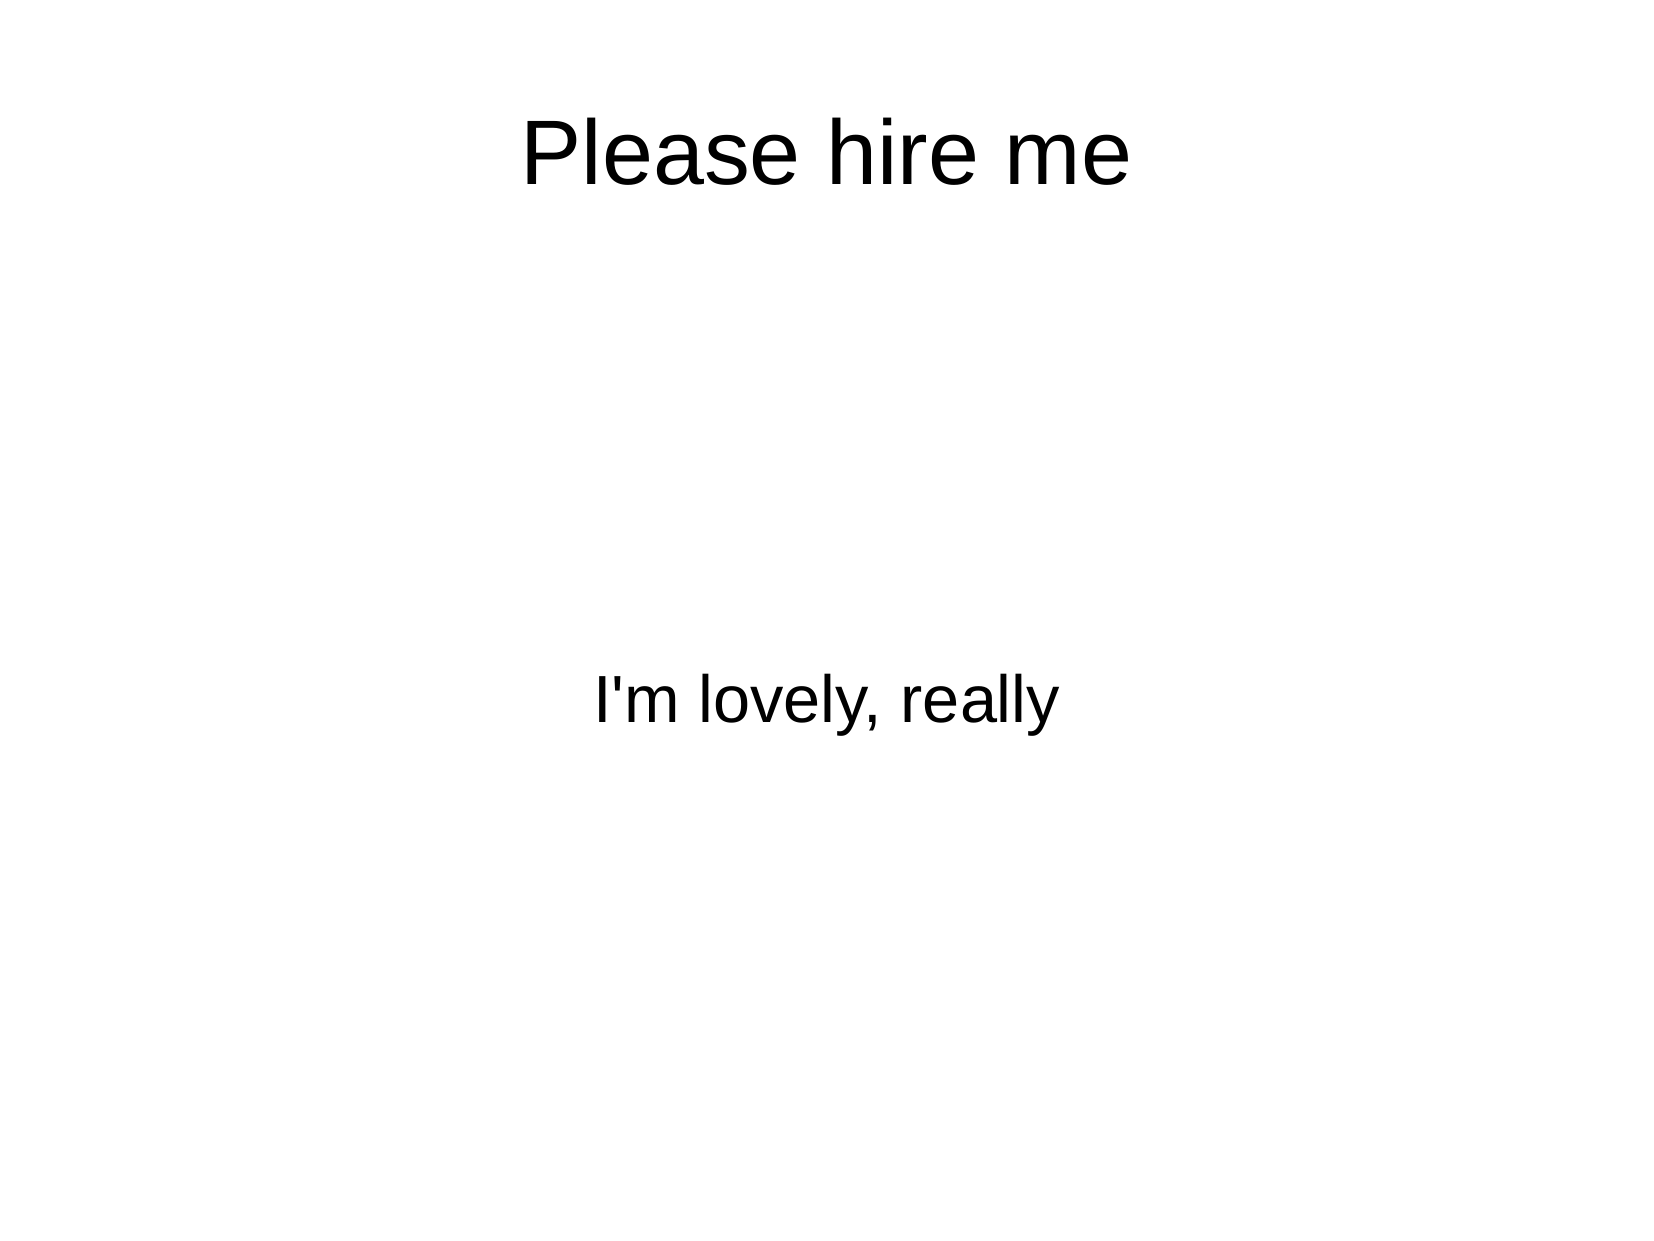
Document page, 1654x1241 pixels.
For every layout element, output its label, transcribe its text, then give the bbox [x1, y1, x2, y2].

subtitle I'm lovely, really [82, 297, 1571, 1102]
title Please hire me [82, 49, 1571, 257]
